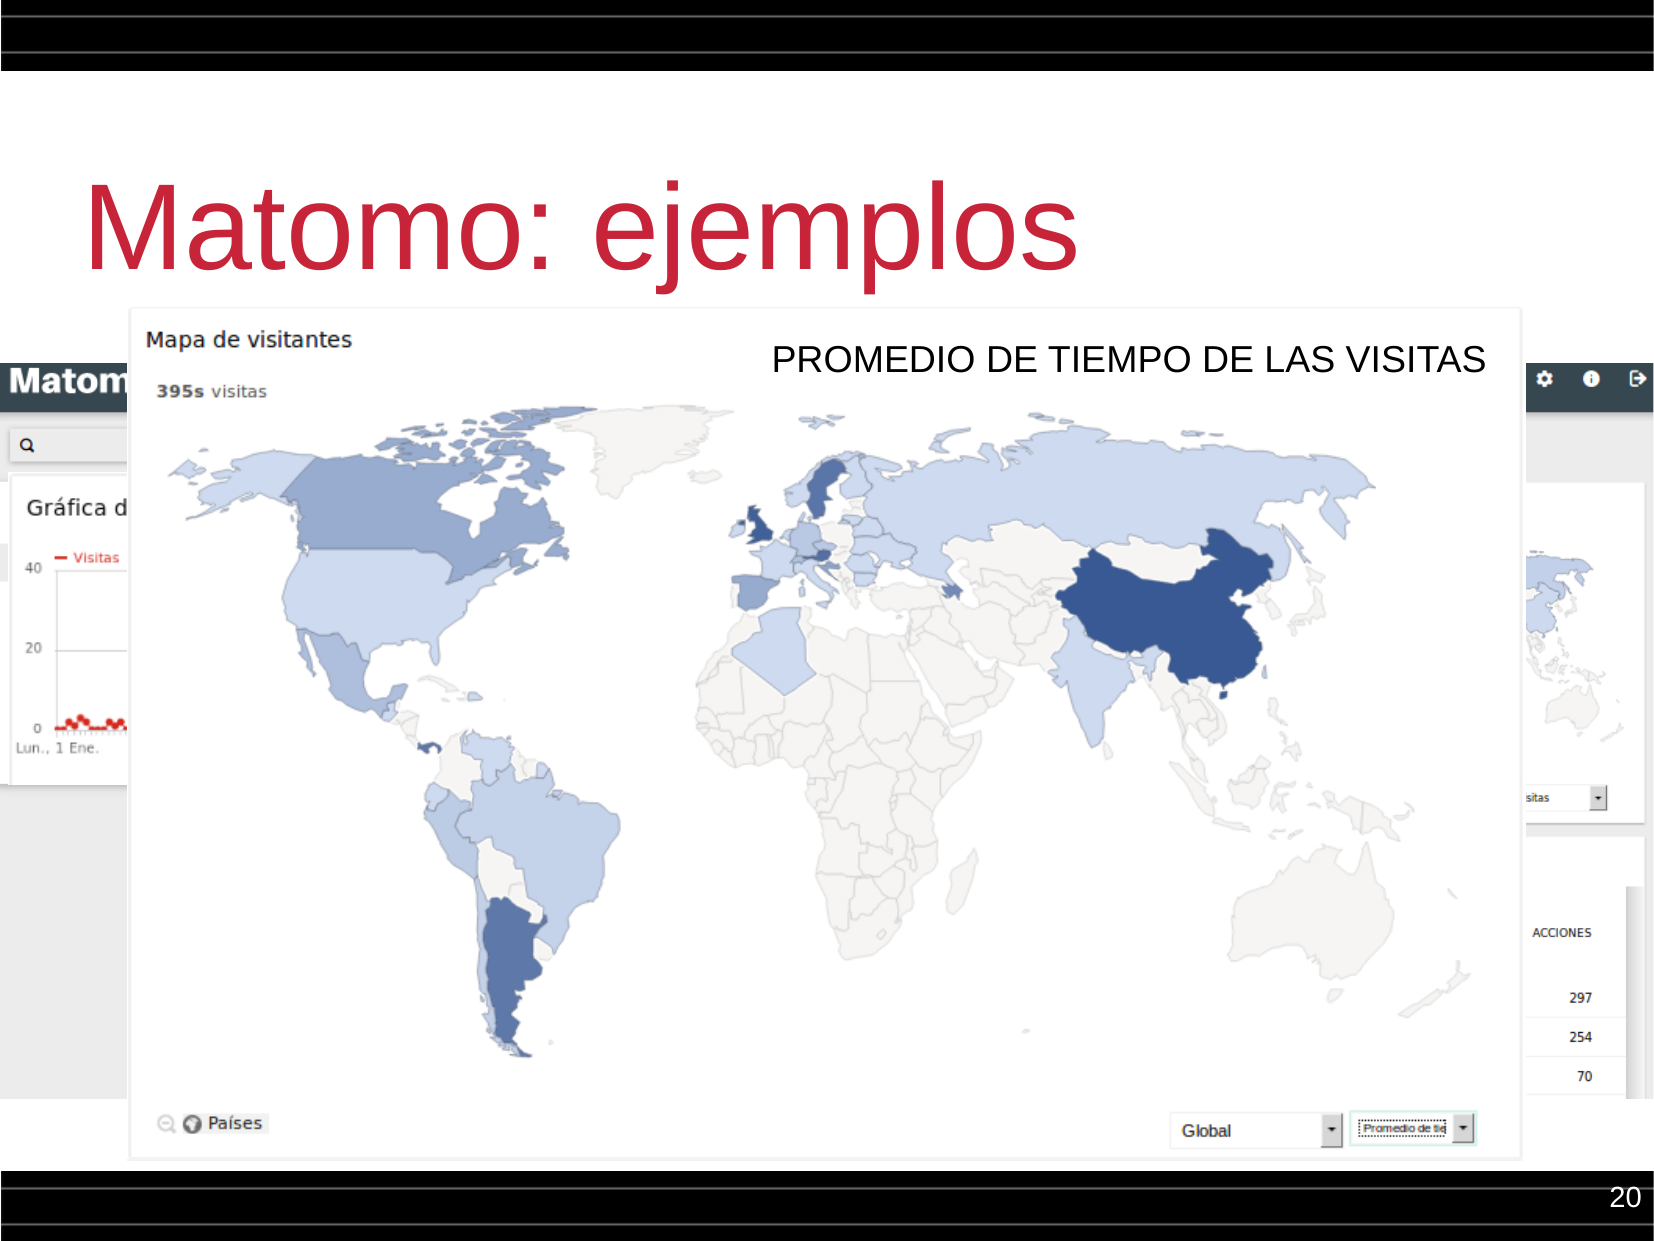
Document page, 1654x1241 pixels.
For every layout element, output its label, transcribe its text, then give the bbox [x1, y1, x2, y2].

picture [1, 0, 1654, 71]
picture [1, 1171, 1654, 1241]
text_box PROMEDIO DE TIEMPO DE LAS VISITAS [756, 330, 1503, 388]
title Matomo: ejemplos [82, 123, 1571, 331]
picture [0, 307, 1654, 1161]
